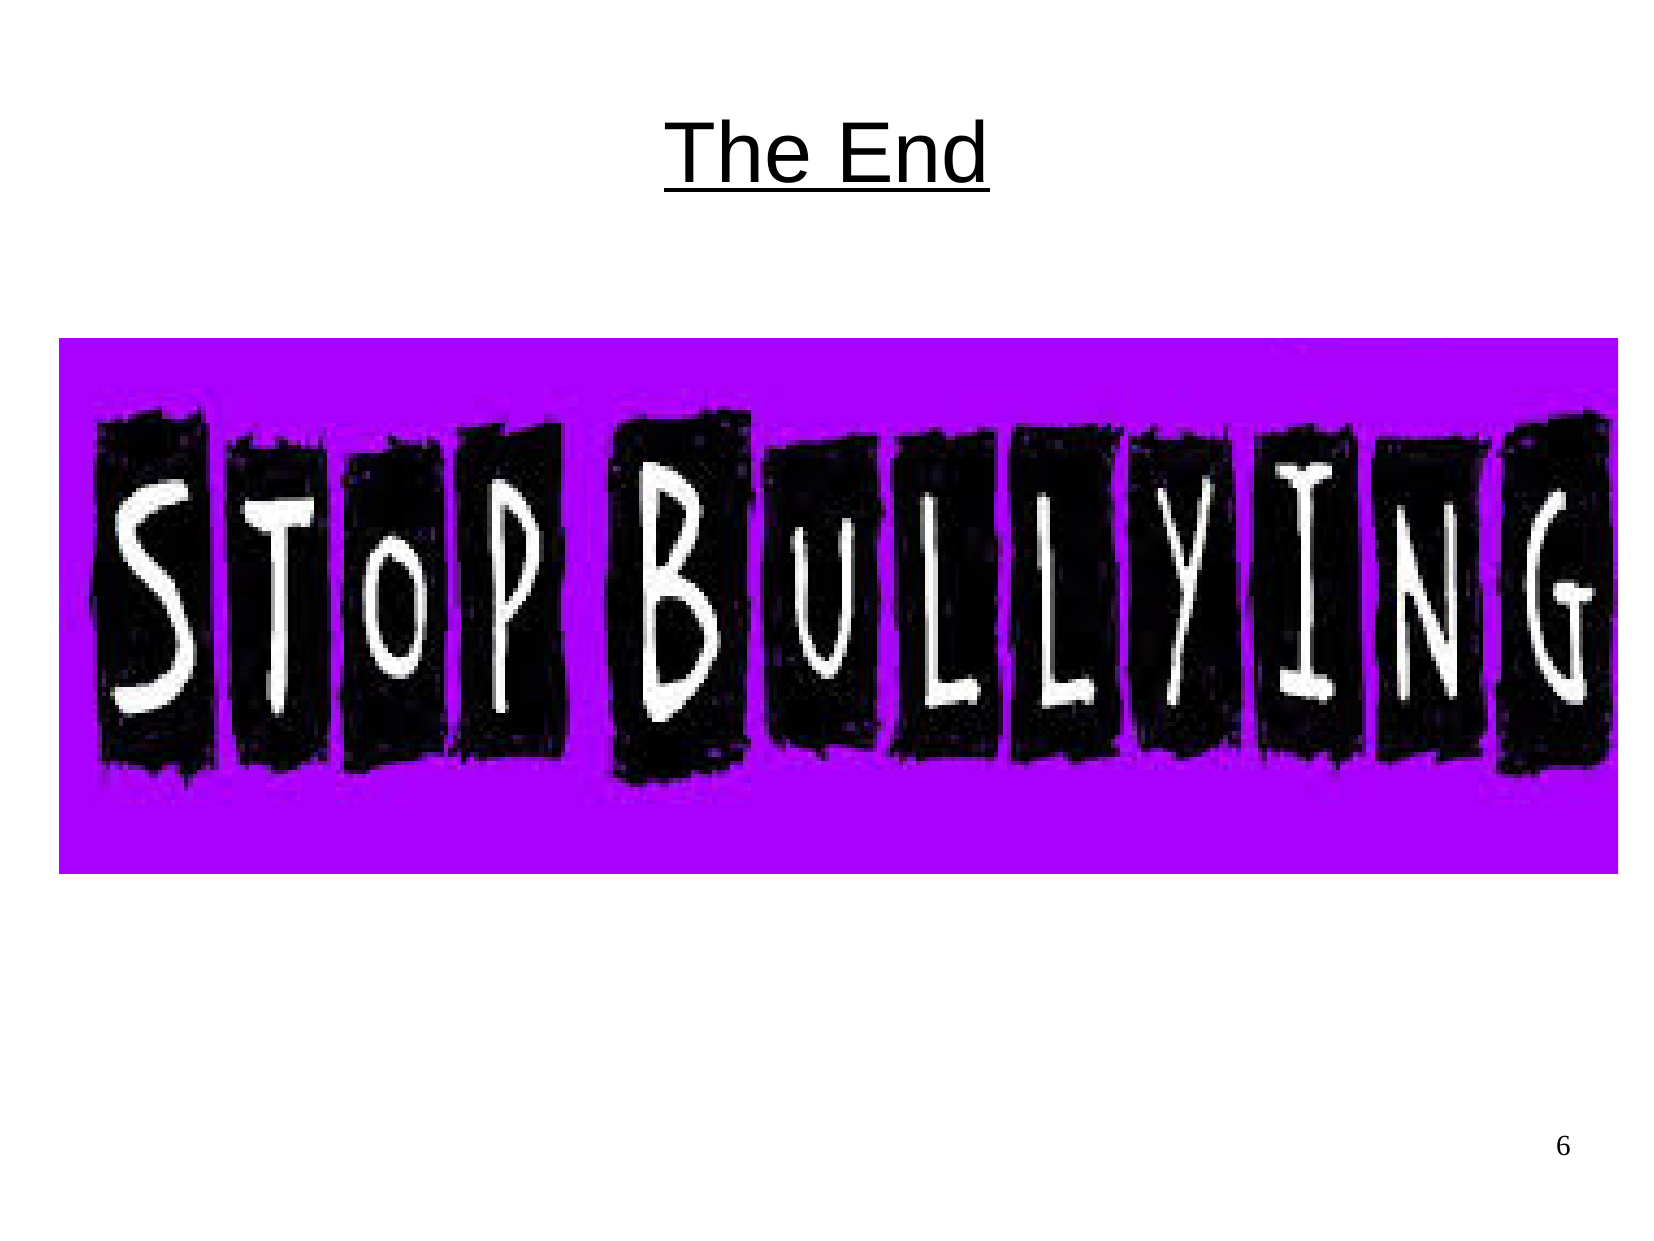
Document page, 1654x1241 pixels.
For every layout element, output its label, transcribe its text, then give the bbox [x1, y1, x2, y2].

title The End [82, 49, 1571, 257]
picture [59, 338, 1619, 875]
